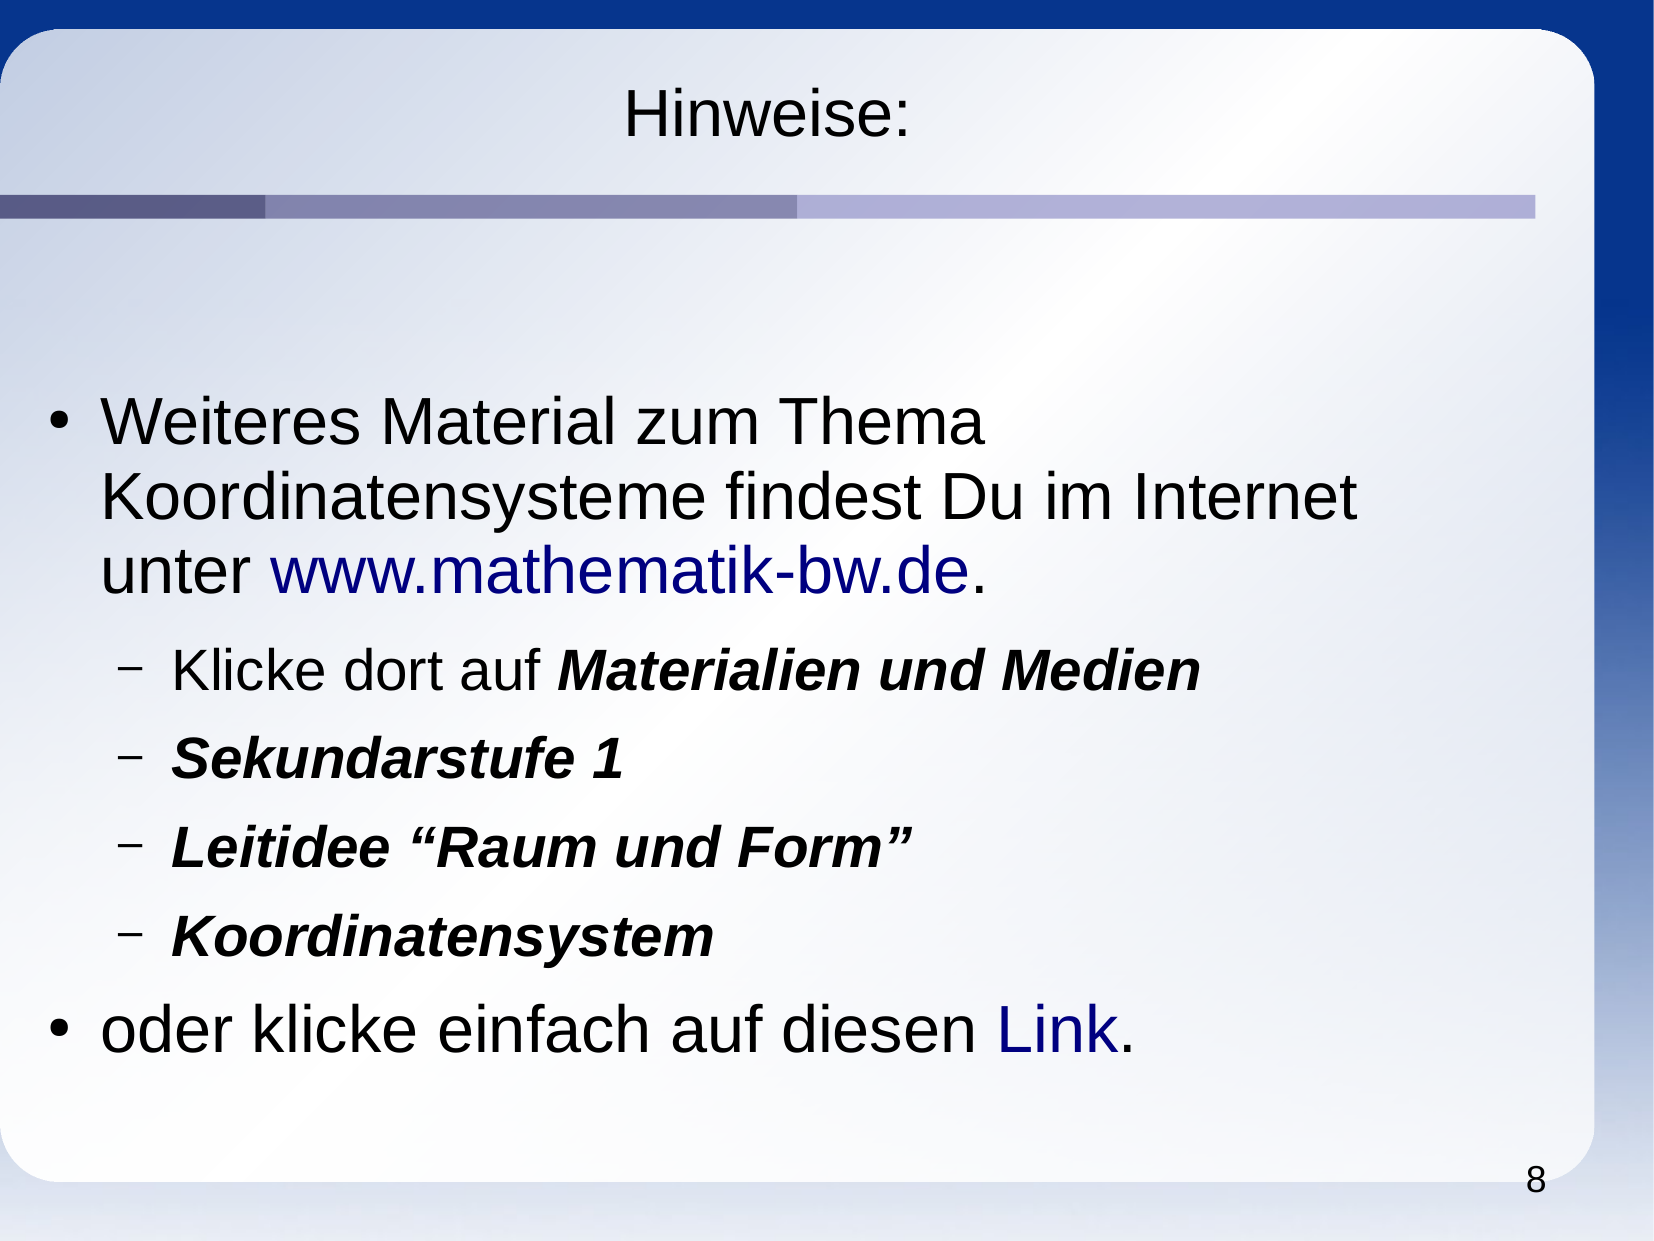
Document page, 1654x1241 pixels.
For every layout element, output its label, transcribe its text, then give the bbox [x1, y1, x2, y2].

text_box <Nummer> [1511, 1151, 1654, 1223]
title Hinweise: [29, 49, 1506, 178]
picture [0, 1133, 1654, 1241]
list Weiteres Material zum Thema Koordinatensysteme findest Du im Internet unter www.mathematik-bw.de. Klicke dort auf Materialien und Medien Sekundarstufe 1 Leitidee “Raum und Form” Koordinatensystem oder klicke einfach auf diesen Link. [29, 383, 1506, 1152]
picture [0, 0, 1654, 1151]
